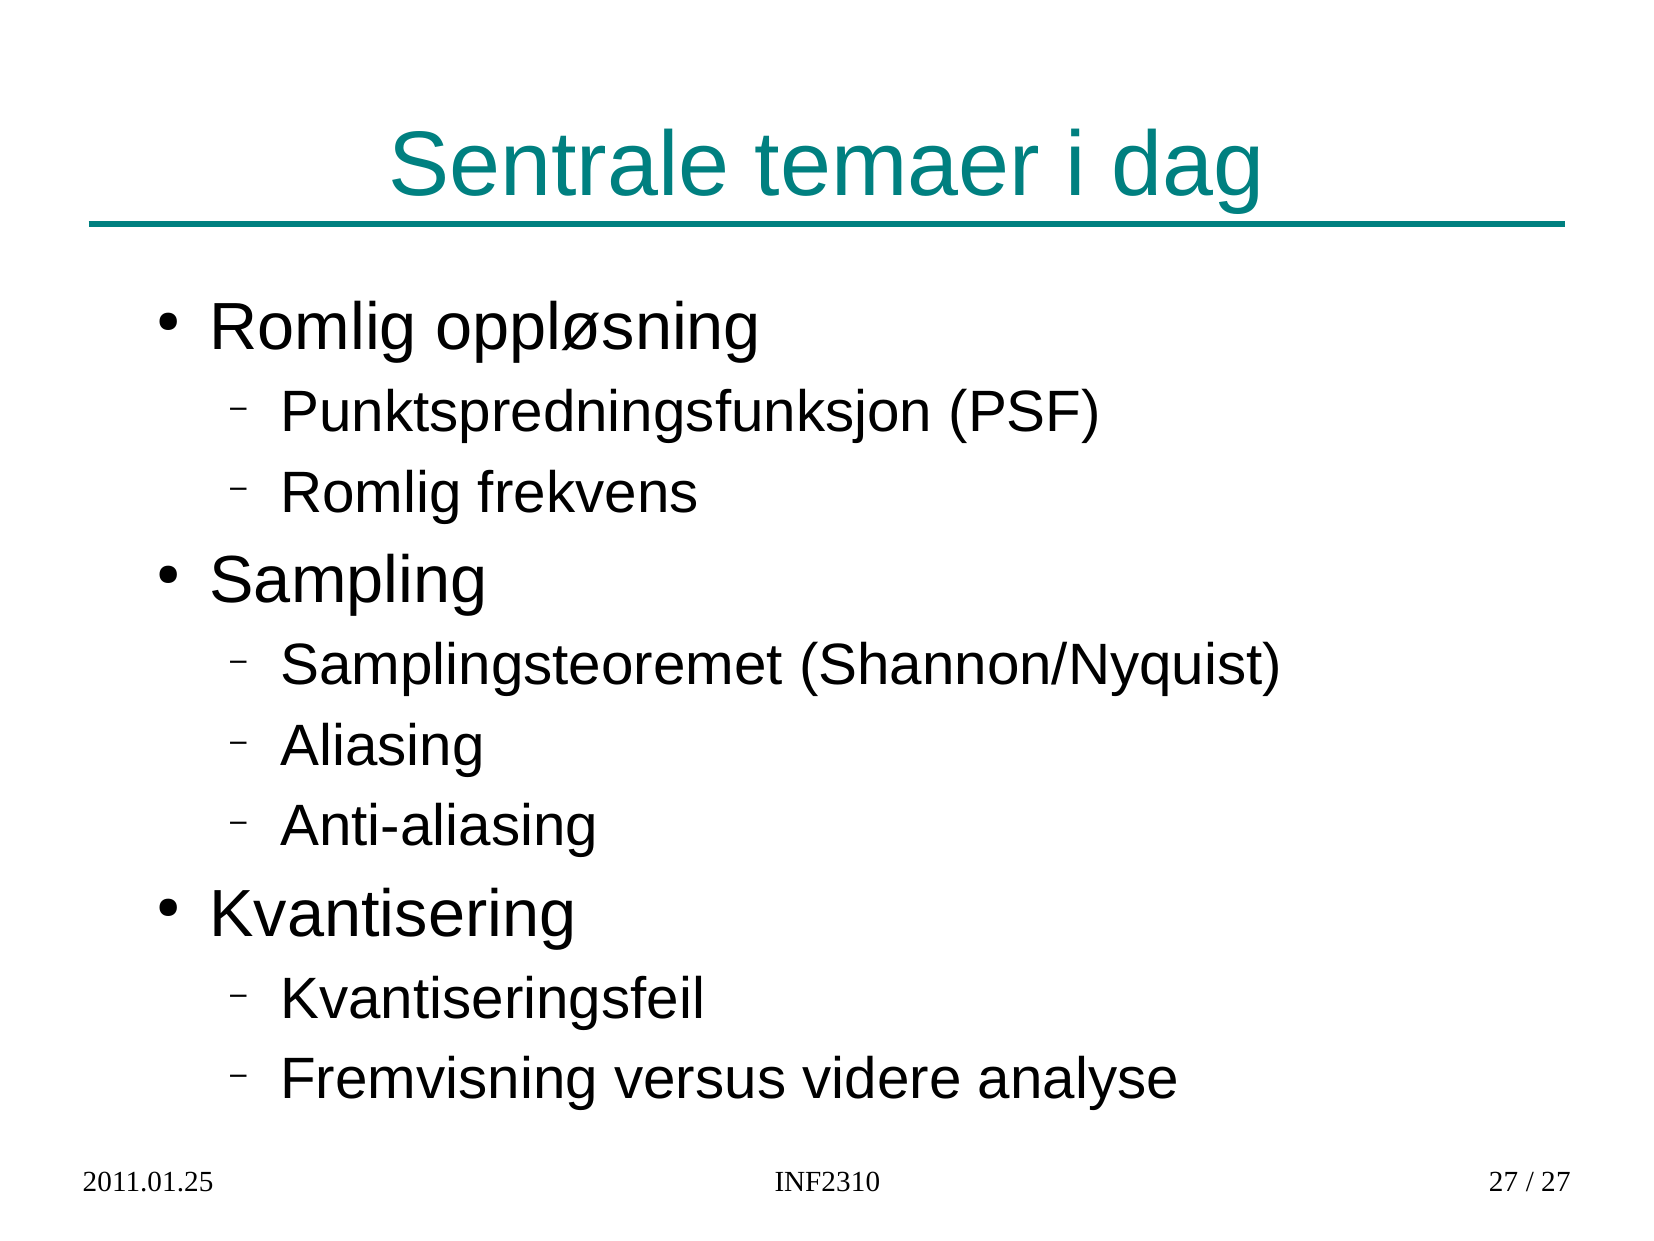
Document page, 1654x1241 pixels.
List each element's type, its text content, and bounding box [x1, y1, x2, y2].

list Romlig oppløsning Punktspredningsfunksjon (PSF) Romlig frekvens Sampling Samplingsteoremet (Shannon/Nyquist) Aliasing Anti-aliasing Kvantisering Kvantiseringsfeil Fremvisning versus videre analyse [123, 275, 1530, 1144]
title Sentrale temaer i dag [123, 68, 1530, 249]
